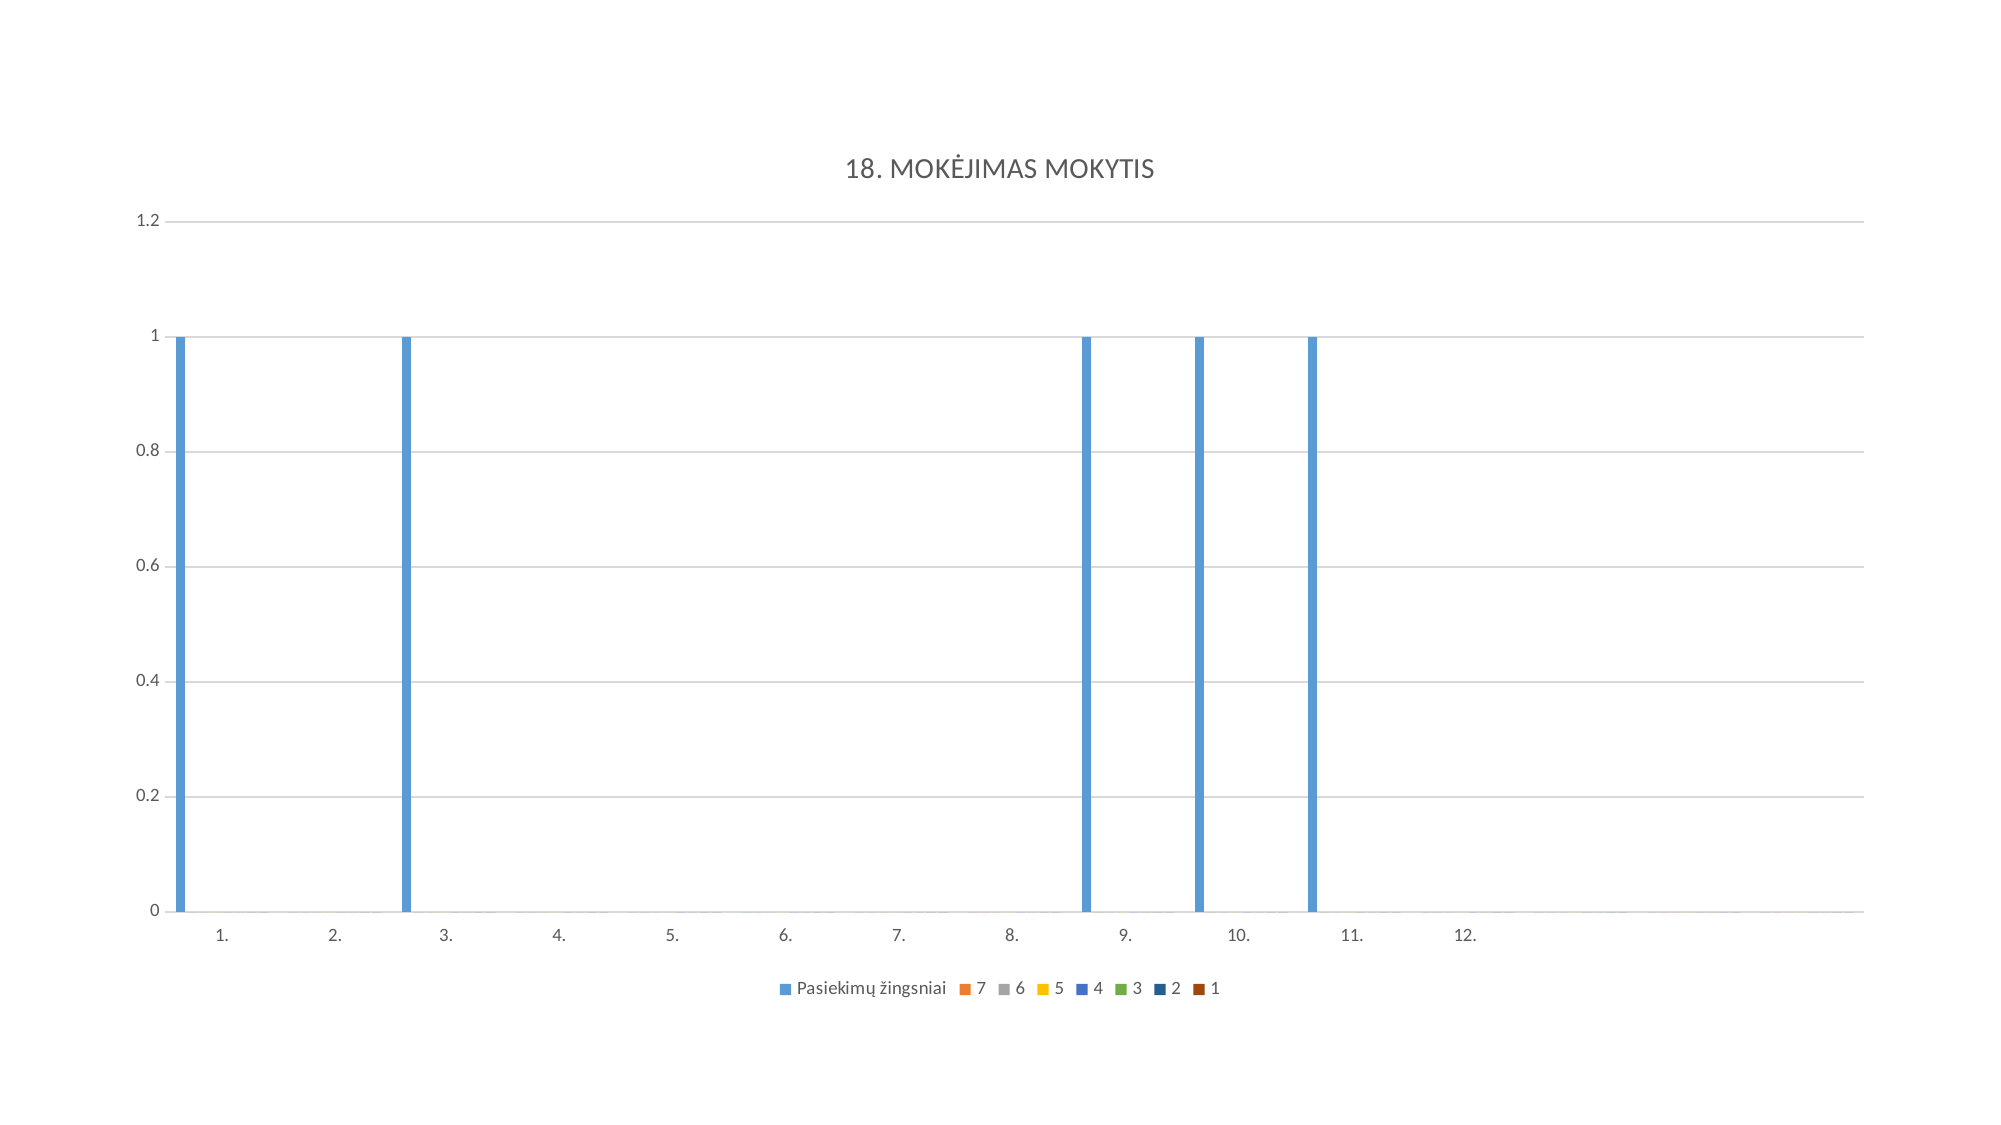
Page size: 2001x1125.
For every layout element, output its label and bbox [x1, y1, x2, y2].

chart [99, 122, 1900, 1005]
